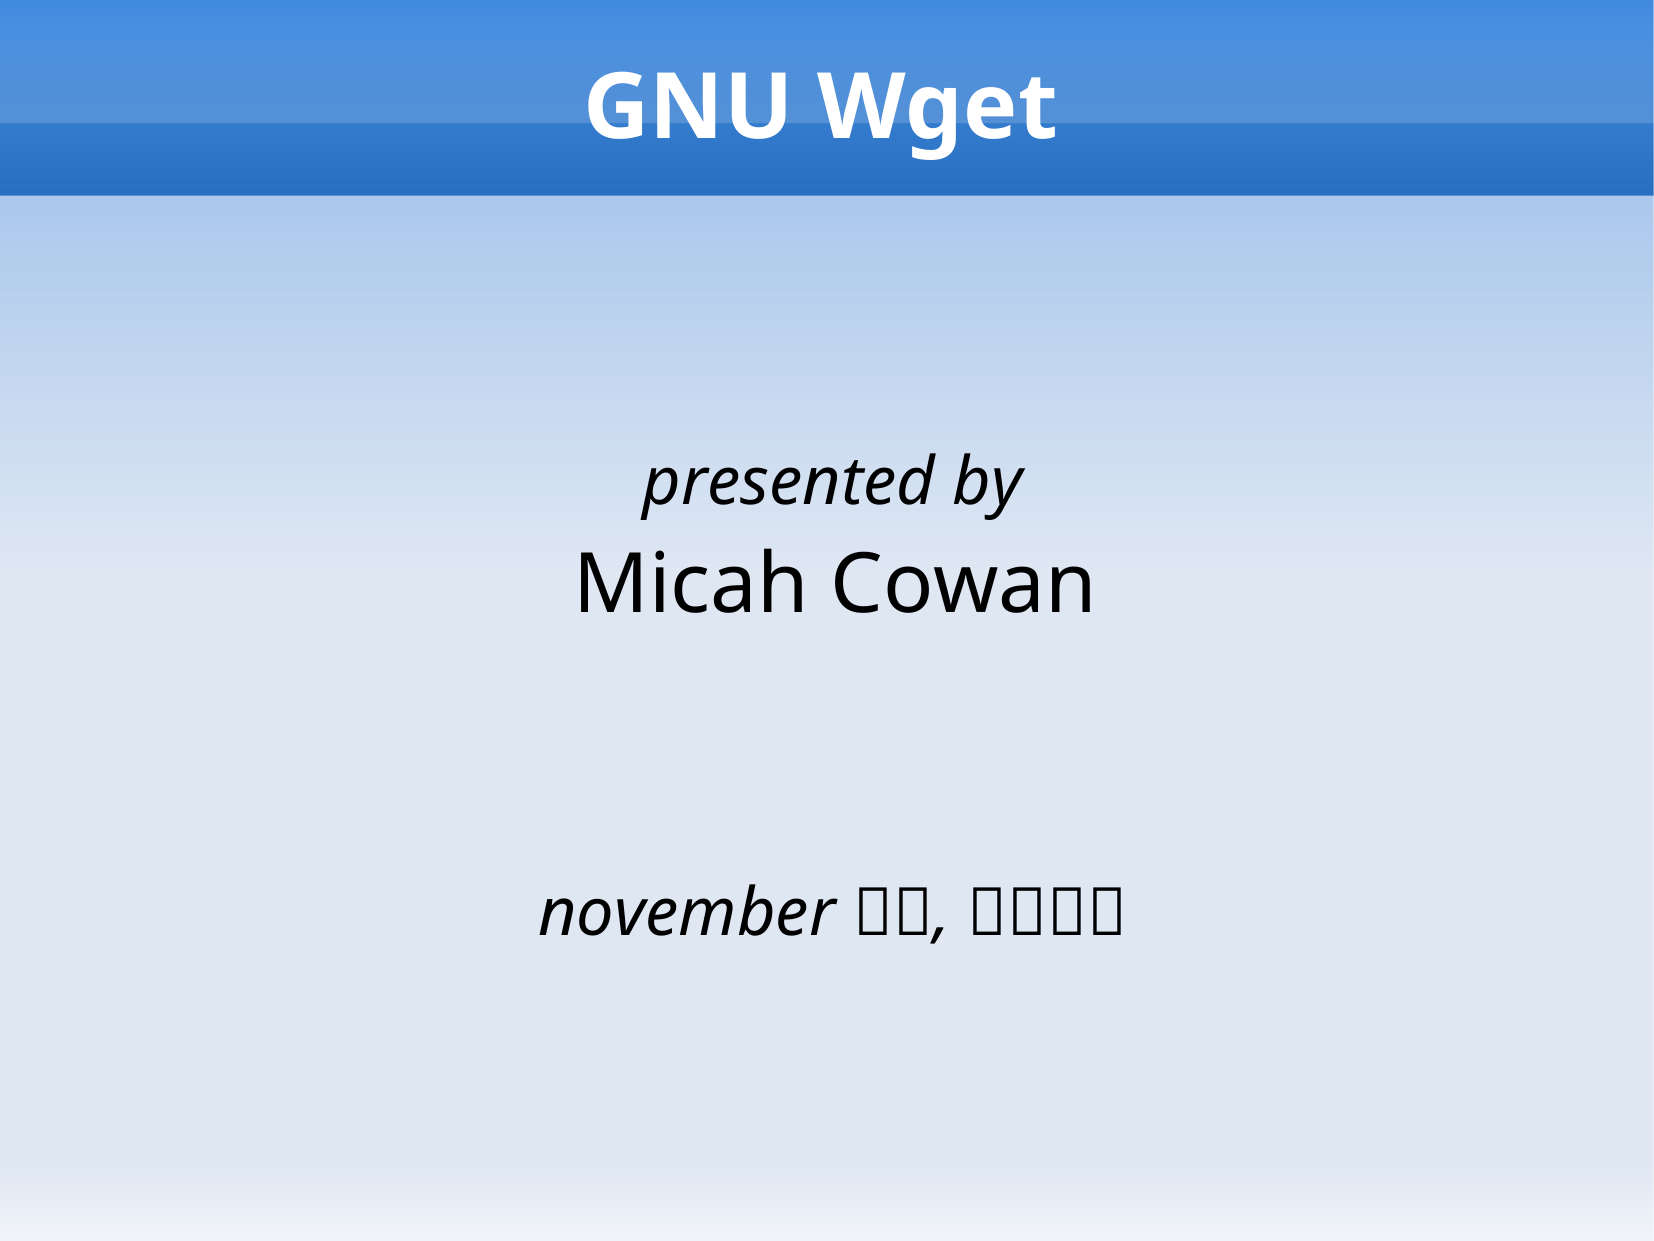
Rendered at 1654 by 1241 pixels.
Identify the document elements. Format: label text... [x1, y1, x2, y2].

subtitle presented by Micah Cowan november ,  [76, 295, 1565, 1168]
title GNU Wget [76, 0, 1565, 208]
picture [0, 0, 1654, 1241]
